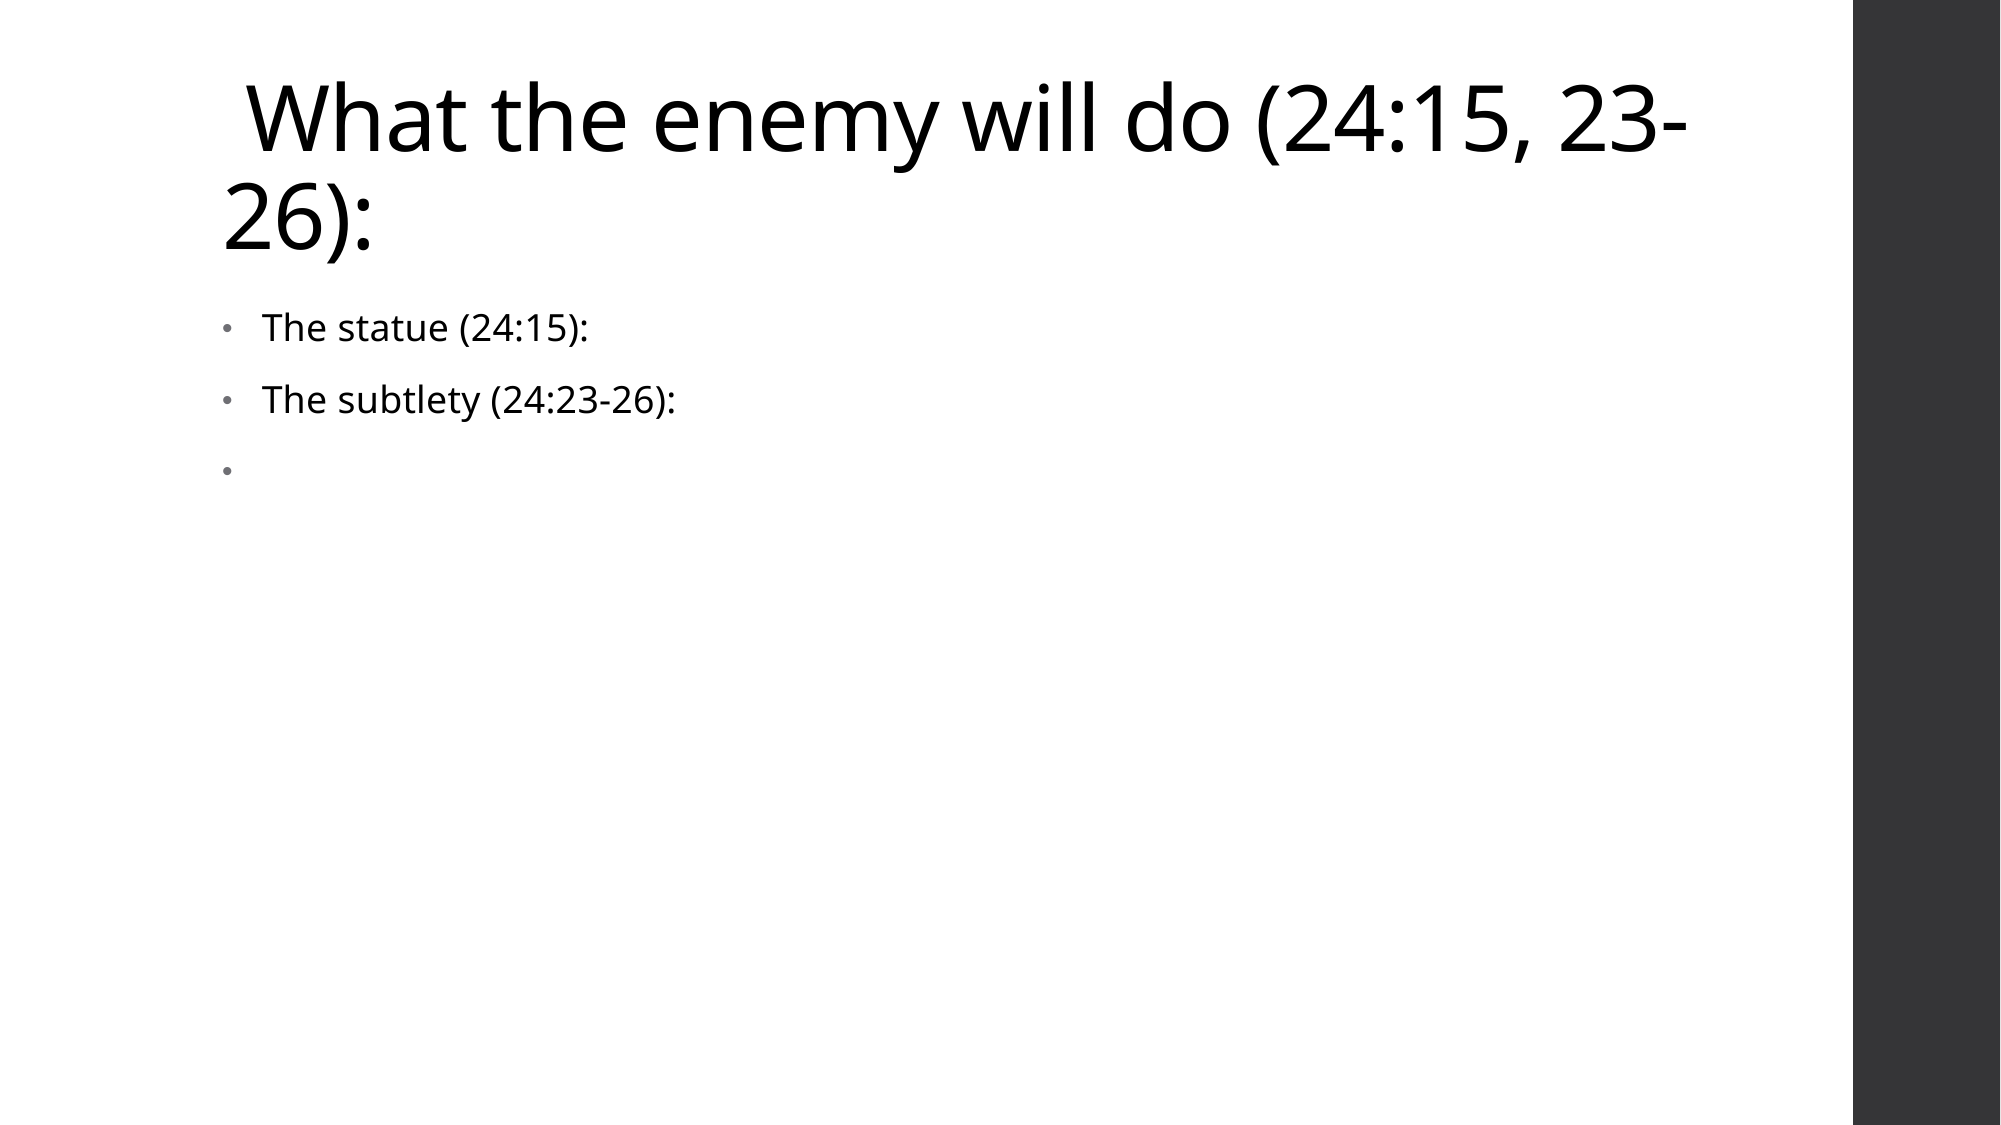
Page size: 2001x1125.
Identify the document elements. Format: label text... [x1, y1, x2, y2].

list The statue (24:15): The subtlety (24:23-26): [206, 299, 1617, 1014]
title What the enemy will do (24:15, 23-26): [206, 60, 1797, 278]
